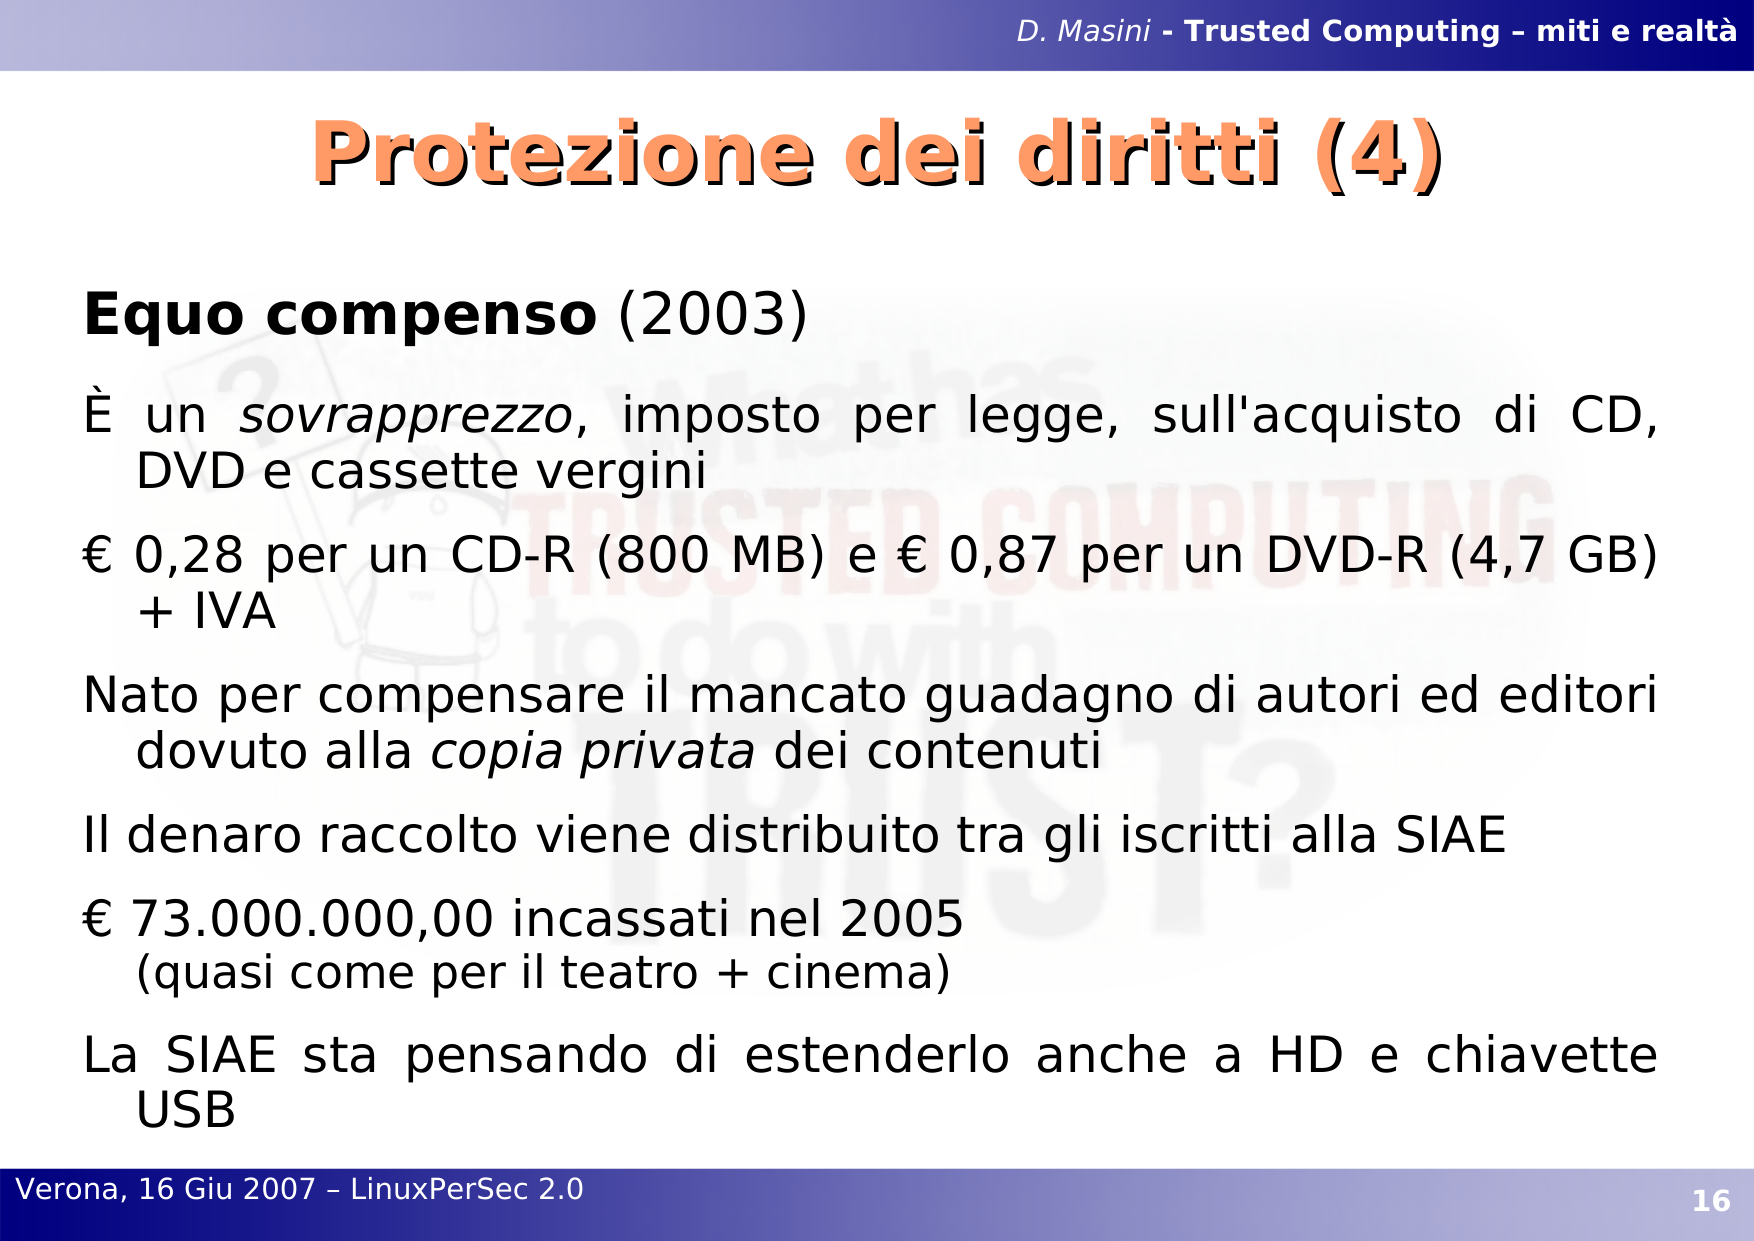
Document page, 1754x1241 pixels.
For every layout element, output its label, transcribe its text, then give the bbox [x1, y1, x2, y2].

title Protezione dei diritti (4) [87, 49, 1667, 257]
list Equo compenso (2003) È un sovrapprezzo, imposto per legge, sull'acquisto di CD, DVD e cassette vergini € 0,28 per un CD-R (800 MB) e € 0,87 per un DVD-R (4,7 GB) + IVA Nato per compensare il mancato guadagno di autori ed editori dovuto alla copia privata dei contenuti Il denaro raccolto viene distribuito tra gli iscritti alla SIAE € 73.000.000,00 incassati nel 2005 (quasi come per il teatro + cinema) La SIAE sta pensando di estenderlo anche a HD e chiavette USB [82, 282, 1661, 1142]
picture [0, 0, 1754, 1241]
